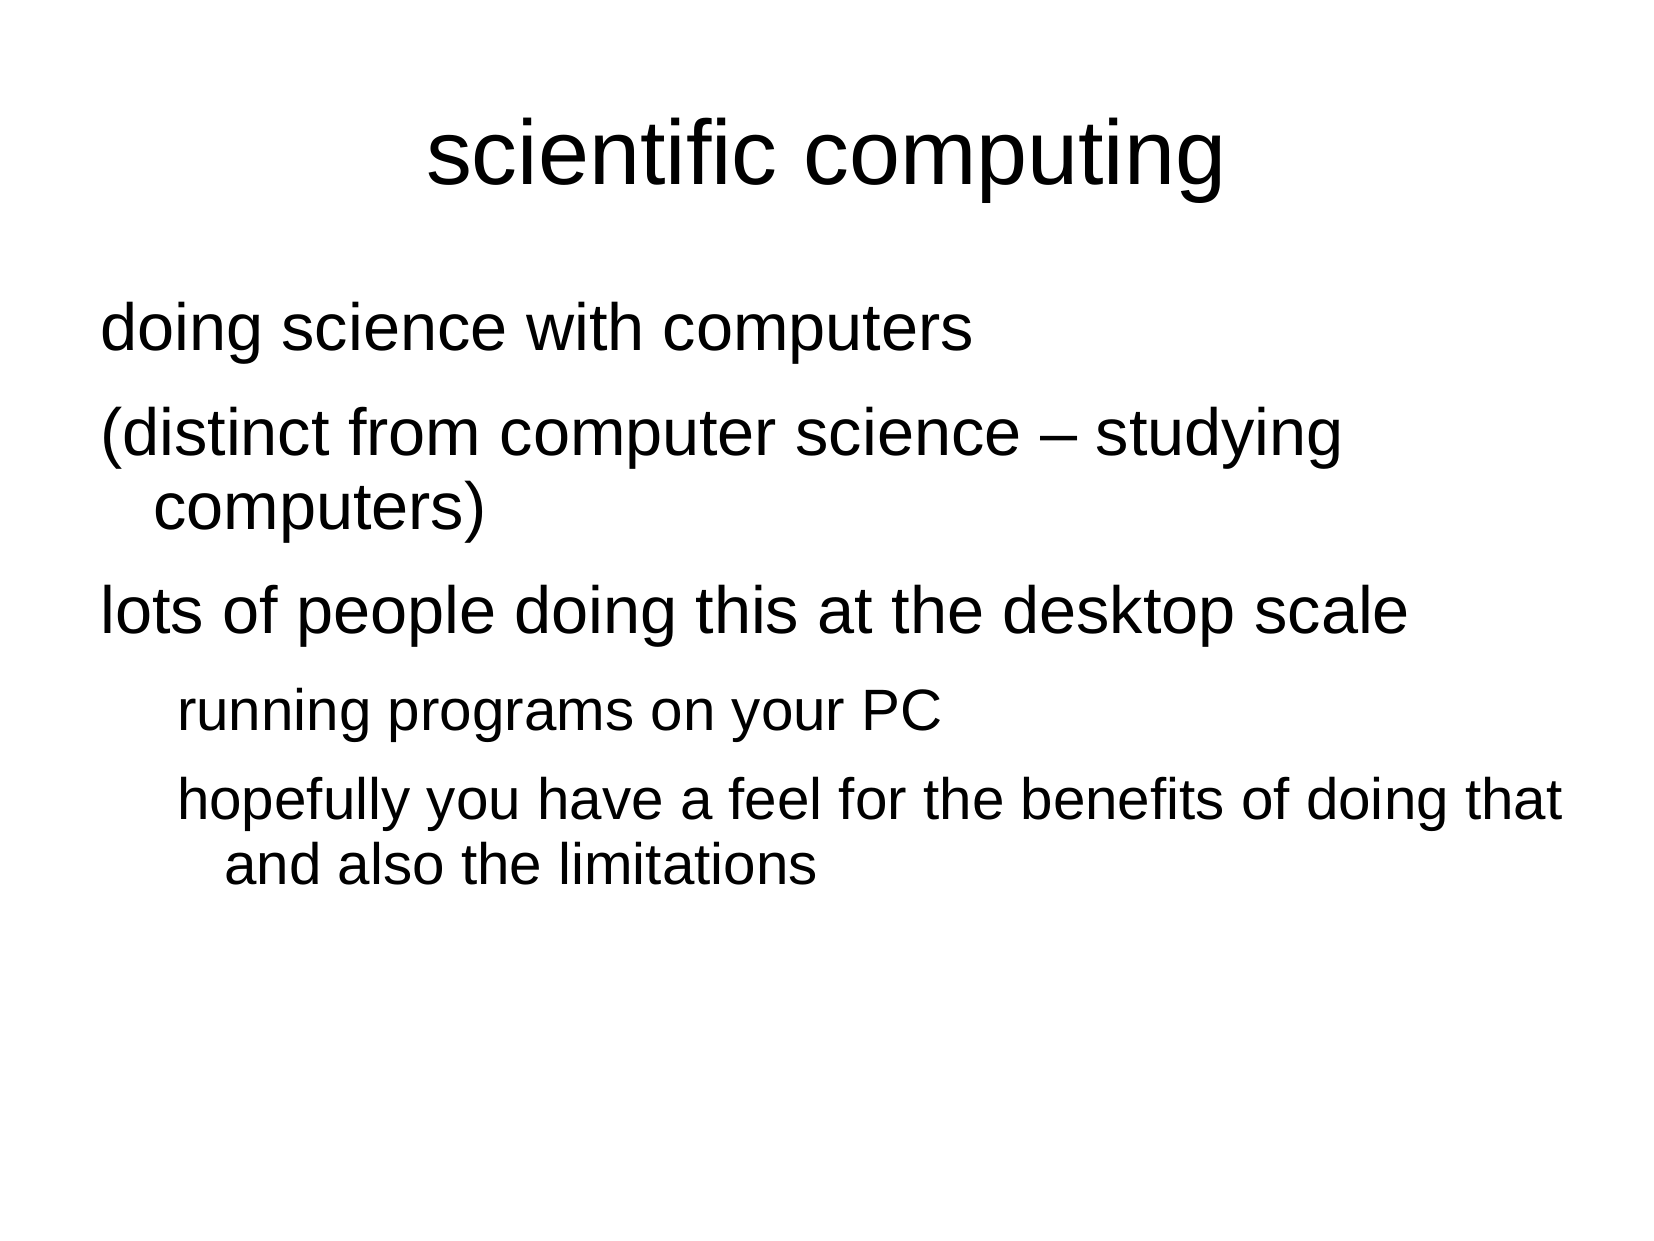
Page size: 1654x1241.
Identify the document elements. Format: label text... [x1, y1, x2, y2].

list doing science with computers (distinct from computer science – studying computers) lots of people doing this at the desktop scale running programs on your PC hopefully you have a feel for the benefits of doing that and also the limitations [82, 290, 1571, 1094]
title scientific computing [82, 56, 1571, 250]
